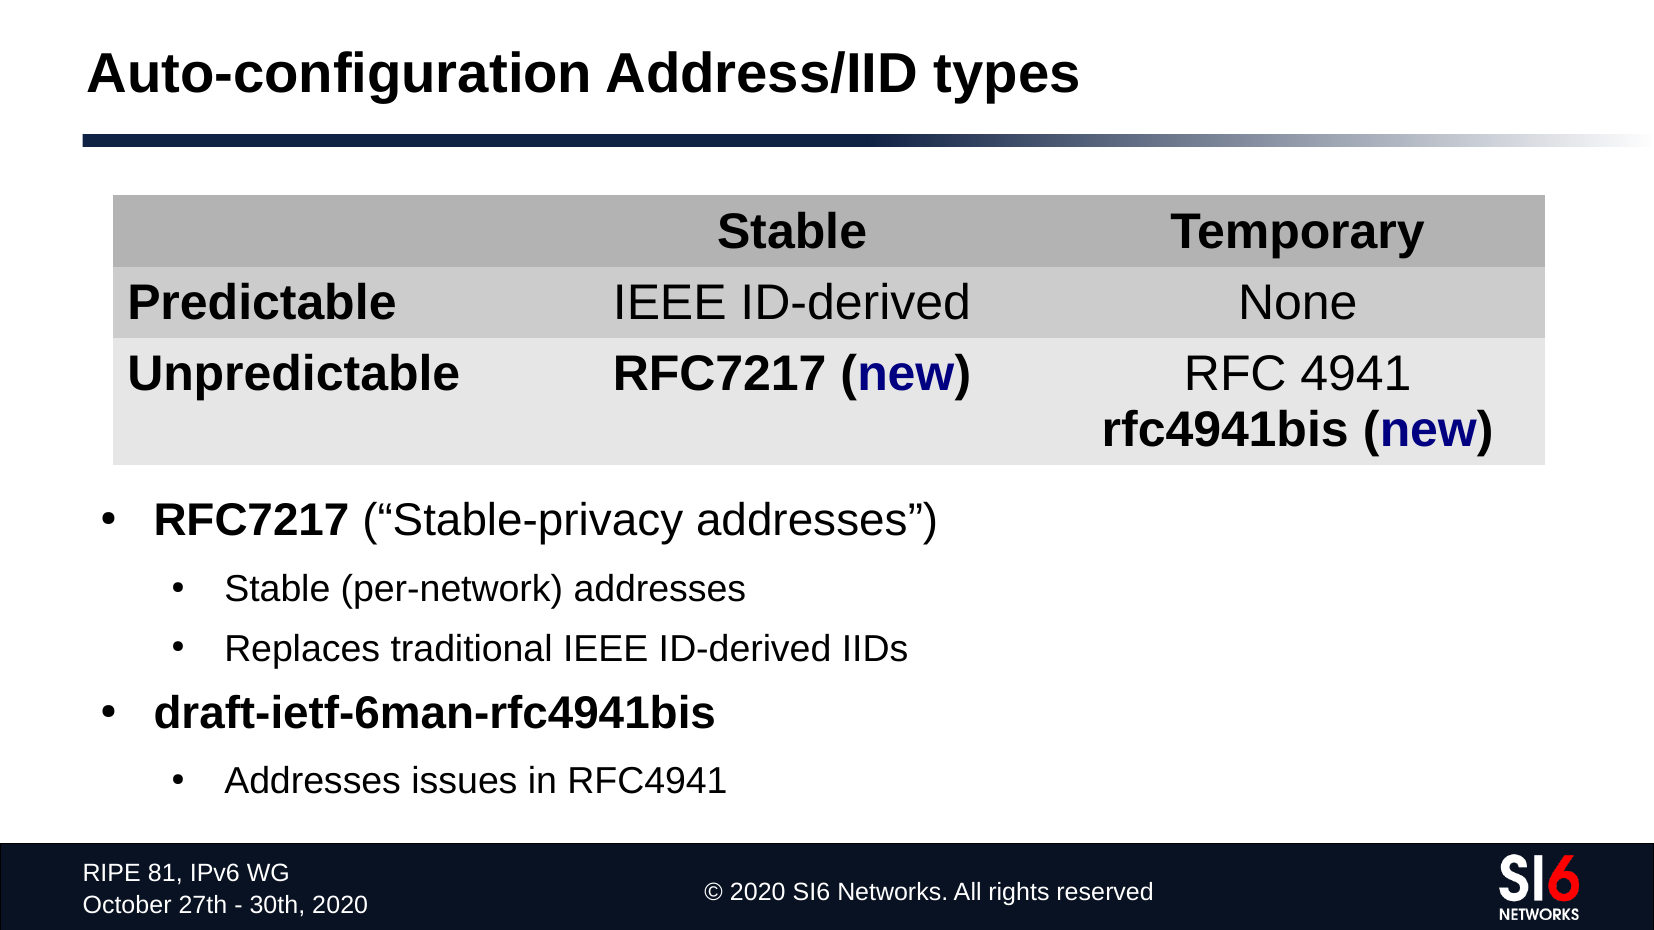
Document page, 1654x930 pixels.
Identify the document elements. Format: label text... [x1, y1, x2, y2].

title Auto-configuration Address/IID types [86, 22, 1575, 124]
table_header [113, 195, 534, 267]
table_cell RFC 4941 rfc4941bis (new) [1050, 338, 1545, 465]
table_header Stable [534, 195, 1050, 267]
table_cell Predictable [113, 267, 534, 338]
table_cell None [1050, 267, 1545, 338]
list RFC7217 (“Stable-privacy addresses”) Stable (per-network) addresses Replaces traditional IEEE ID-derived IIDs draft-ietf-6man-rfc4941bis Addresses issues in RFC4941 [82, 494, 1571, 811]
picture [1499, 854, 1579, 920]
table_cell RFC7217 (new) [534, 338, 1050, 465]
table_cell Unpredictable [113, 338, 534, 465]
table_cell IEEE ID-derived [534, 267, 1050, 338]
table_header Temporary [1050, 195, 1545, 267]
